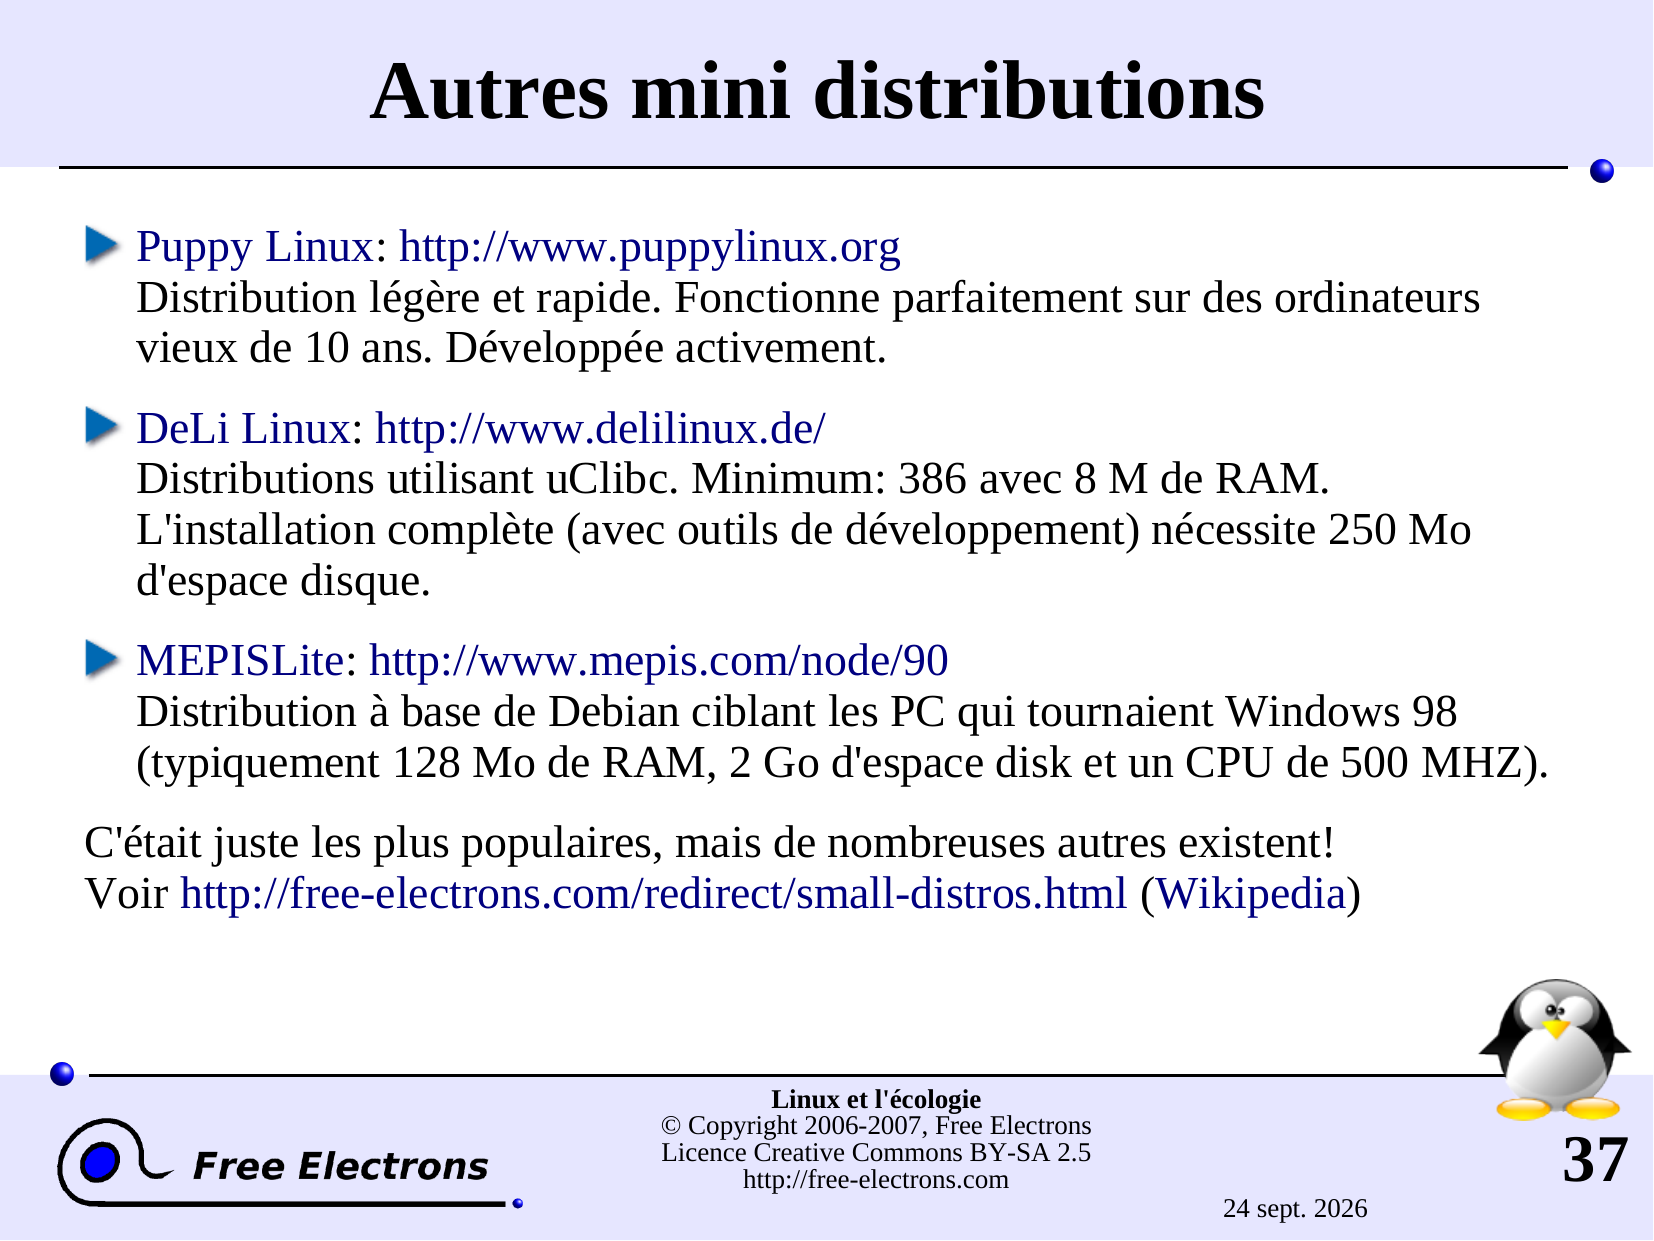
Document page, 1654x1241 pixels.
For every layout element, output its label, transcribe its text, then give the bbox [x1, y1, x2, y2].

title Autres mini distributions [33, 29, 1604, 153]
list Puppy Linux: http://www.puppylinux.org Distribution légère et rapide. Fonctionne parfaitement sur des ordinateurs vieux de 10 ans. Développée activement. DeLi Linux: http://www.delilinux.de/ Distributions utilisant uClibc. Minimum: 386 avec 8 M de RAM. L'installation complète (avec outils de développement) nécessite 250 Mo d'espace disque. MEPISLite: http://www.mepis.com/node/90 Distribution à base de Debian ciblant les PC qui tournaient Windows 98 (typiquement 128 Mo de RAM, 2 Go d'espace disk et un CPU de 500 MHZ). C'était juste les plus populaires, mais de nombreuses autres existent! Voir http://free-electrons.com/redirect/small-distros.html (Wikipedia) [65, 220, 1563, 1071]
picture [1476, 979, 1634, 1121]
picture [50, 1107, 527, 1216]
